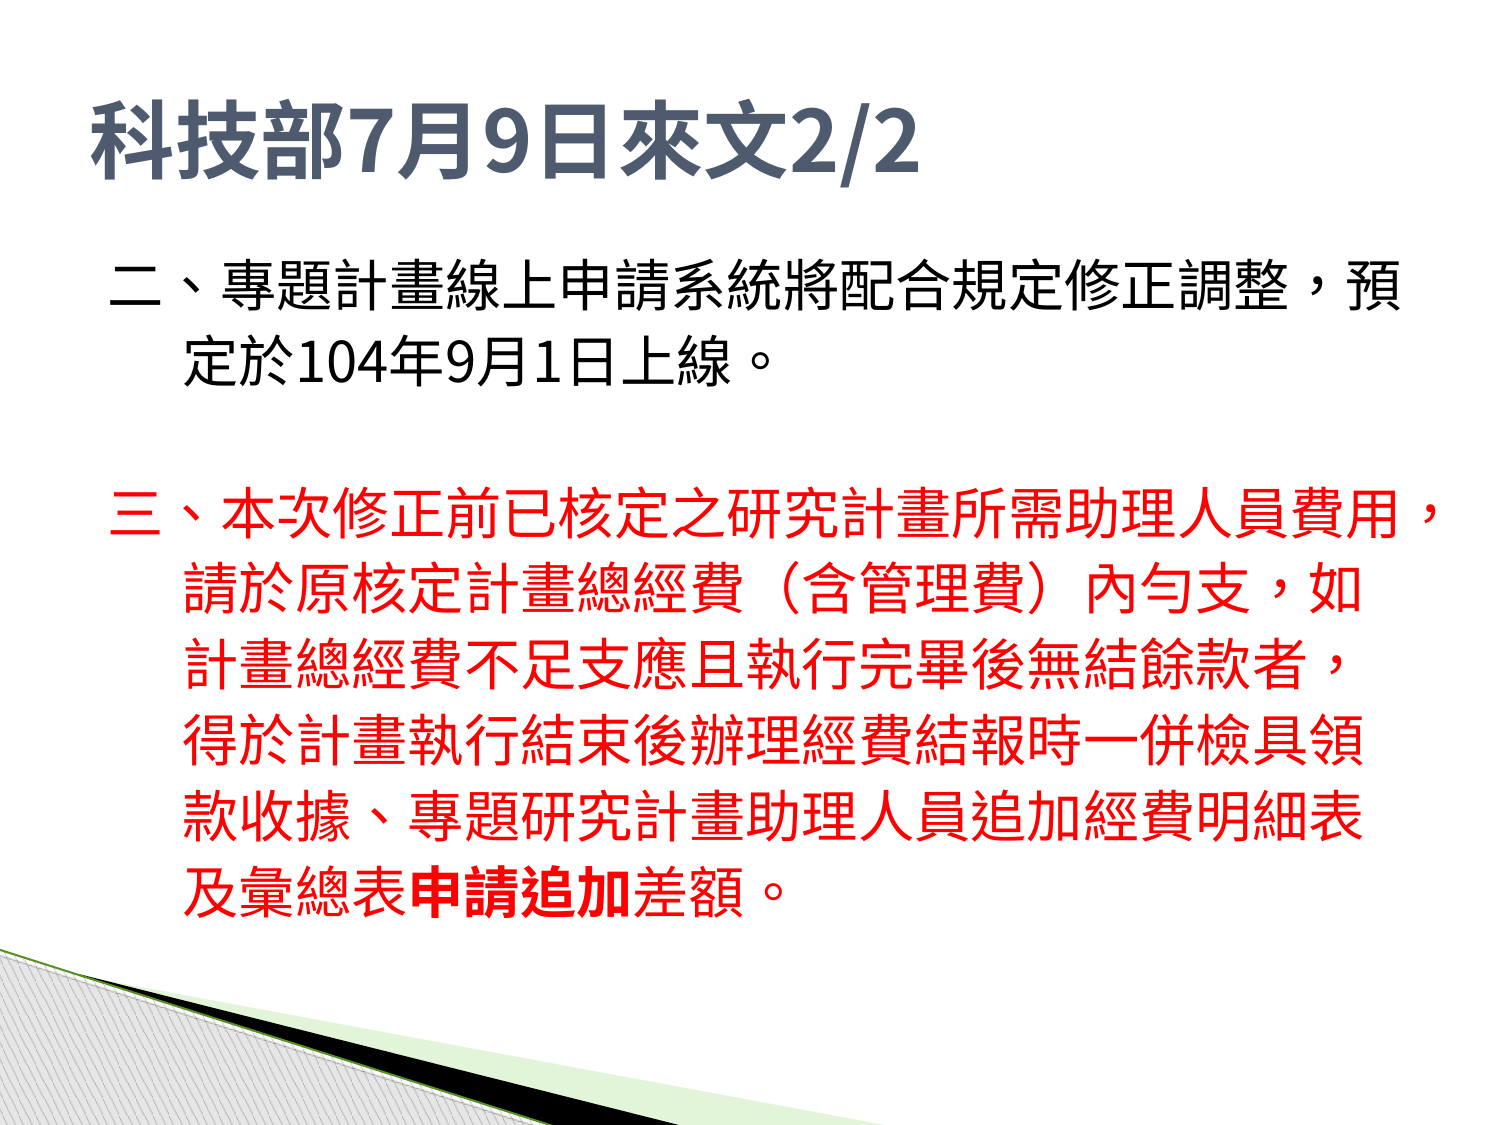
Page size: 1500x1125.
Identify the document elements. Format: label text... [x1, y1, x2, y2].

title 科技部7月9日來文2/2 [75, 45, 1425, 233]
list 二、專題計畫線上申請系統將配合規定修正調整，預 定於104年9月1日上線。 三、本次修正前已核定之研究計畫所需助理人員費用， 請於原核定計畫總經費（含管理費）內勻支，如 計畫總經費不足支應且執行完畢後無結餘款者， 得於計畫執行結束後辦理經費結報時一併檢具領 款收據、專題研究計畫助理人員追加經費明細表 及彙總表申請追加差額。 [75, 243, 1425, 986]
